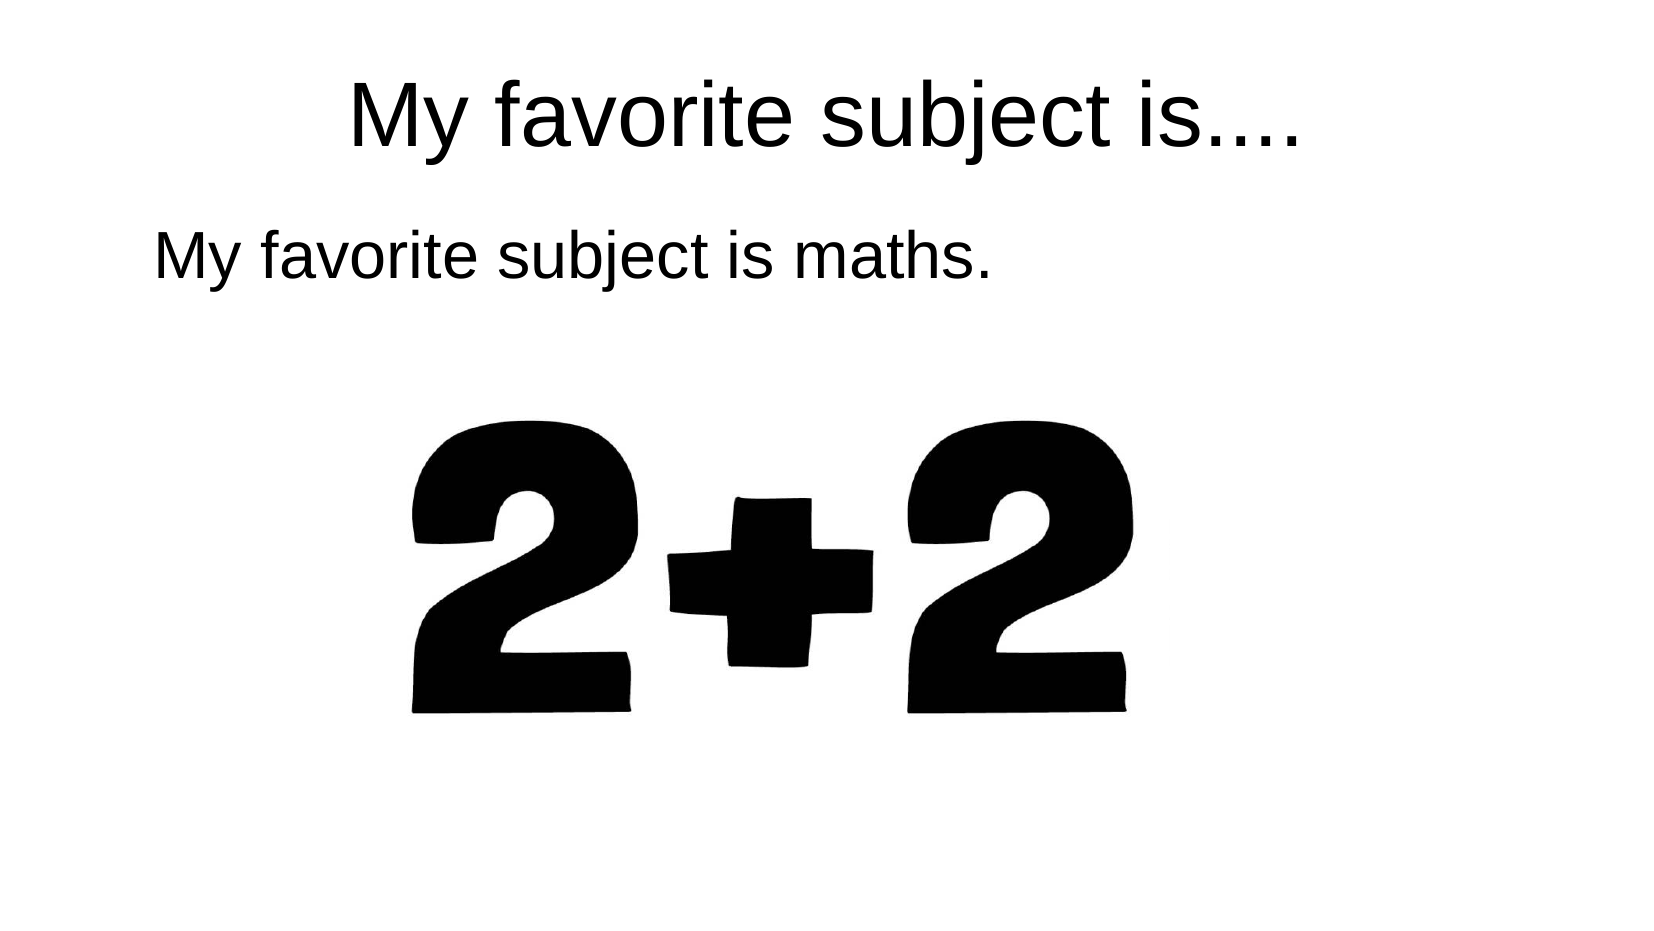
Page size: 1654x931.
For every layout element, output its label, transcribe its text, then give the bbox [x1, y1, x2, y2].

picture [351, 361, 1170, 804]
list My favorite subject is maths. [82, 217, 1571, 757]
title My favorite subject is.... [82, 37, 1571, 193]
